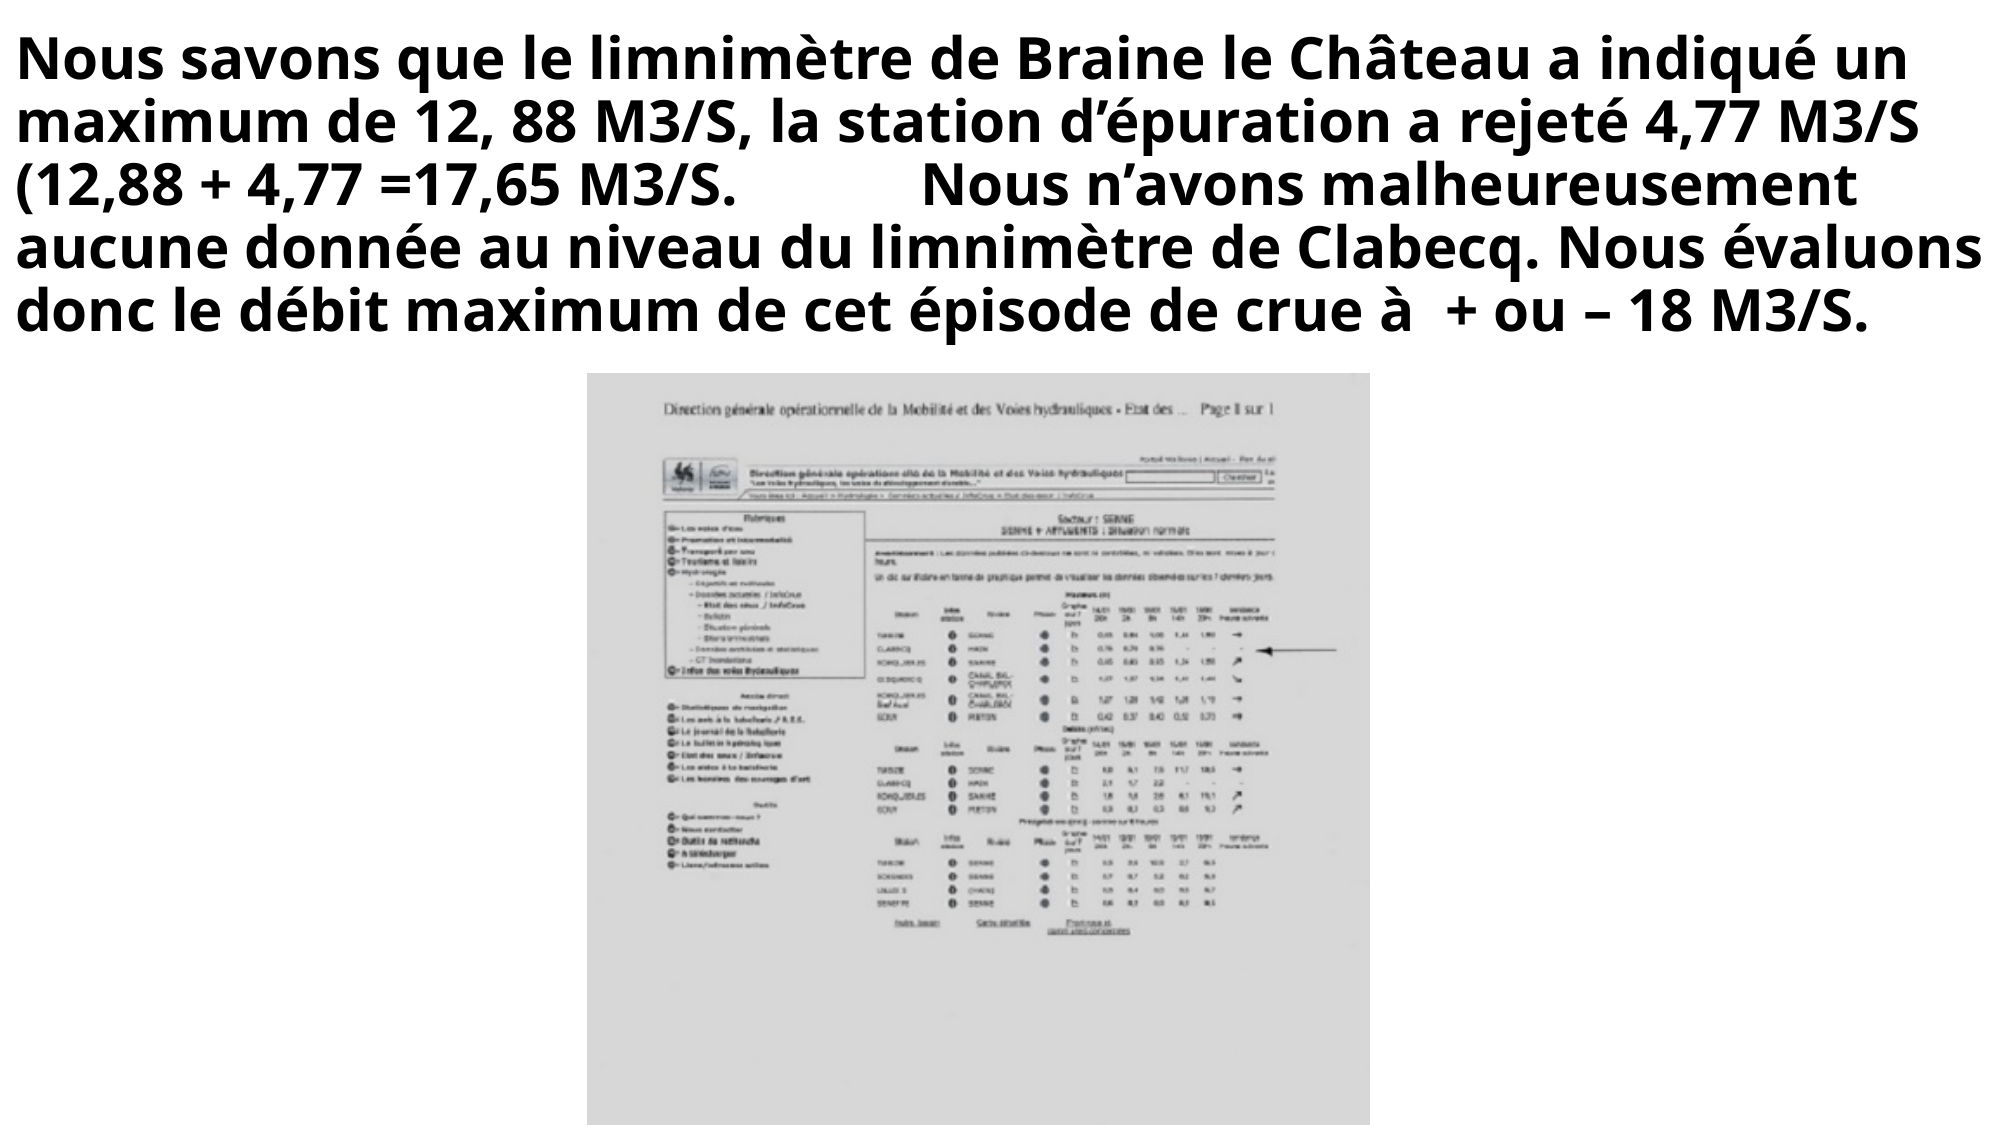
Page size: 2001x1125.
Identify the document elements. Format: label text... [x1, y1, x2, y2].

title Nous savons que le limnimètre de Braine le Château a indiqué un maximum de 12, 88 M3/S, la station d’épuration a rejeté 4,77 M3/S (12,88 + 4,77 =17,65 M3/S. Nous n’avons malheureusement aucune donnée au niveau du limnimètre de Clabecq. Nous évaluons donc le débit maximum de cet épisode de crue à + ou – 18 M3/S. [0, 0, 2000, 374]
picture [587, 373, 1370, 1125]
